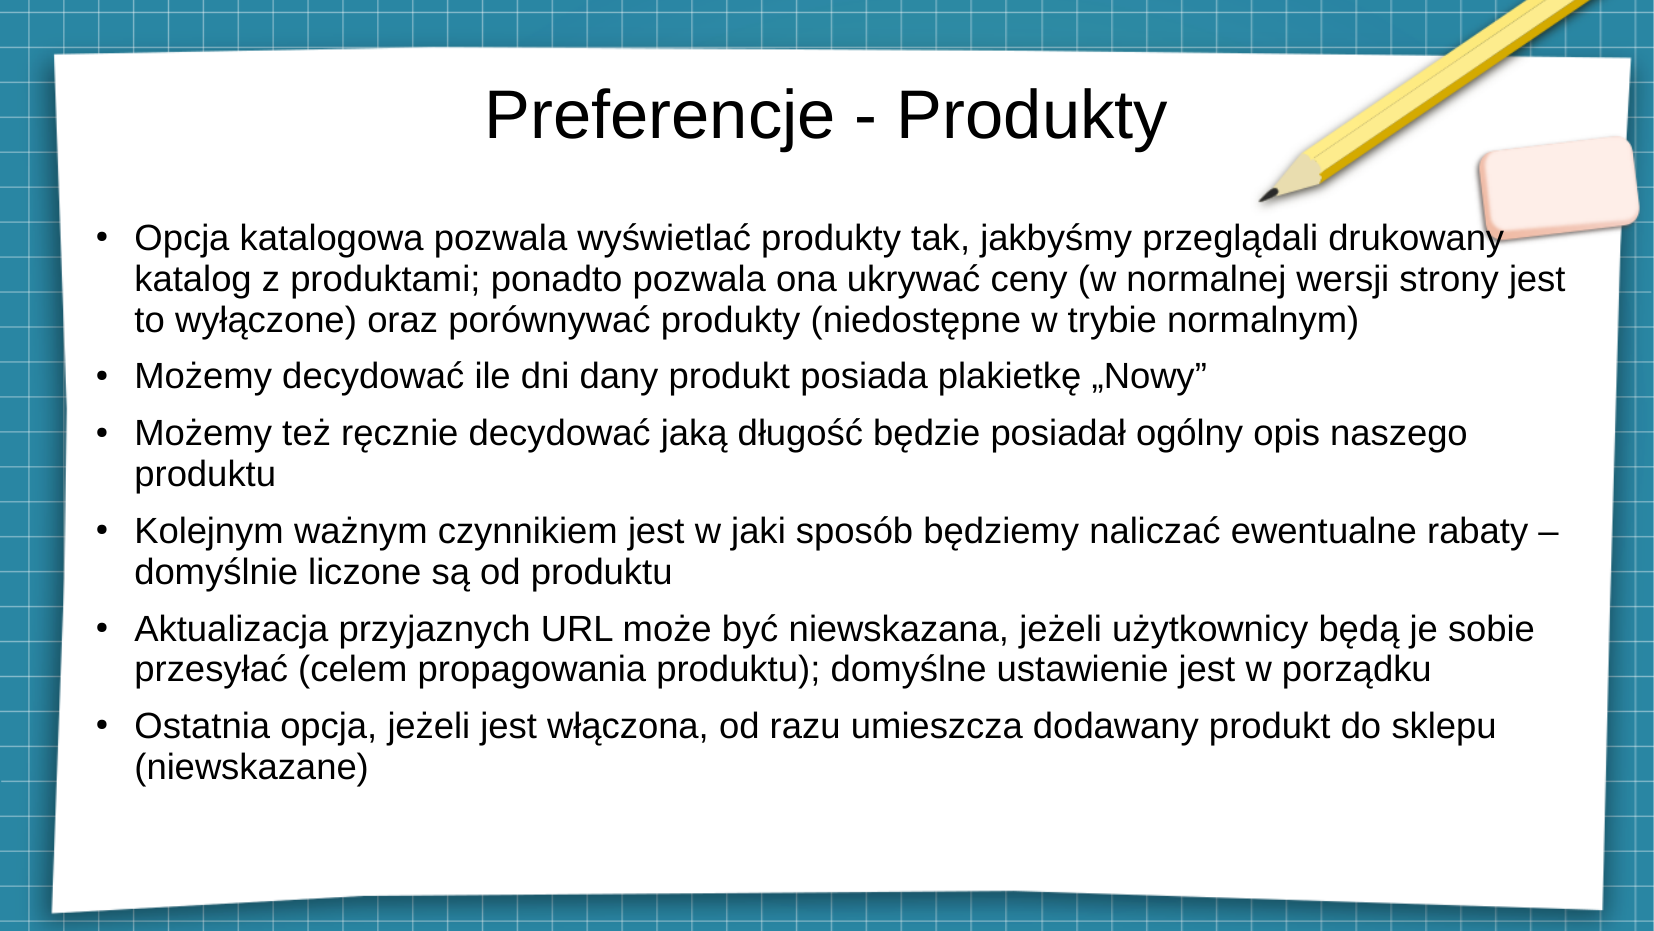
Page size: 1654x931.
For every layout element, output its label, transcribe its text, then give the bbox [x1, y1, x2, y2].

picture [0, 0, 1654, 931]
list Opcja katalogowa pozwala wyświetlać produkty tak, jakbyśmy przeglądali drukowany katalog z produktami; ponadto pozwala ona ukrywać ceny (w normalnej wersji strony jest to wyłączone) oraz porównywać produkty (niedostępne w trybie normalnym) Możemy decydować ile dni dany produkt posiada plakietkę „Nowy” Możemy też ręcznie decydować jaką długość będzie posiadał ogólny opis naszego produktu Kolejnym ważnym czynnikiem jest w jaki sposób będziemy naliczać ewentualne rabaty – domyślnie liczone są od produktu Aktualizacja przyjaznych URL może być niewskazana, jeżeli użytkownicy będą je sobie przesyłać (celem propagowania produktu); domyślne ustawienie jest w porządku Ostatnia opcja, jeżeli jest włączona, od razu umieszcza dodawany produkt do sklepu (niewskazane) [82, 217, 1571, 798]
title Preferencje - Produkty [82, 37, 1571, 193]
